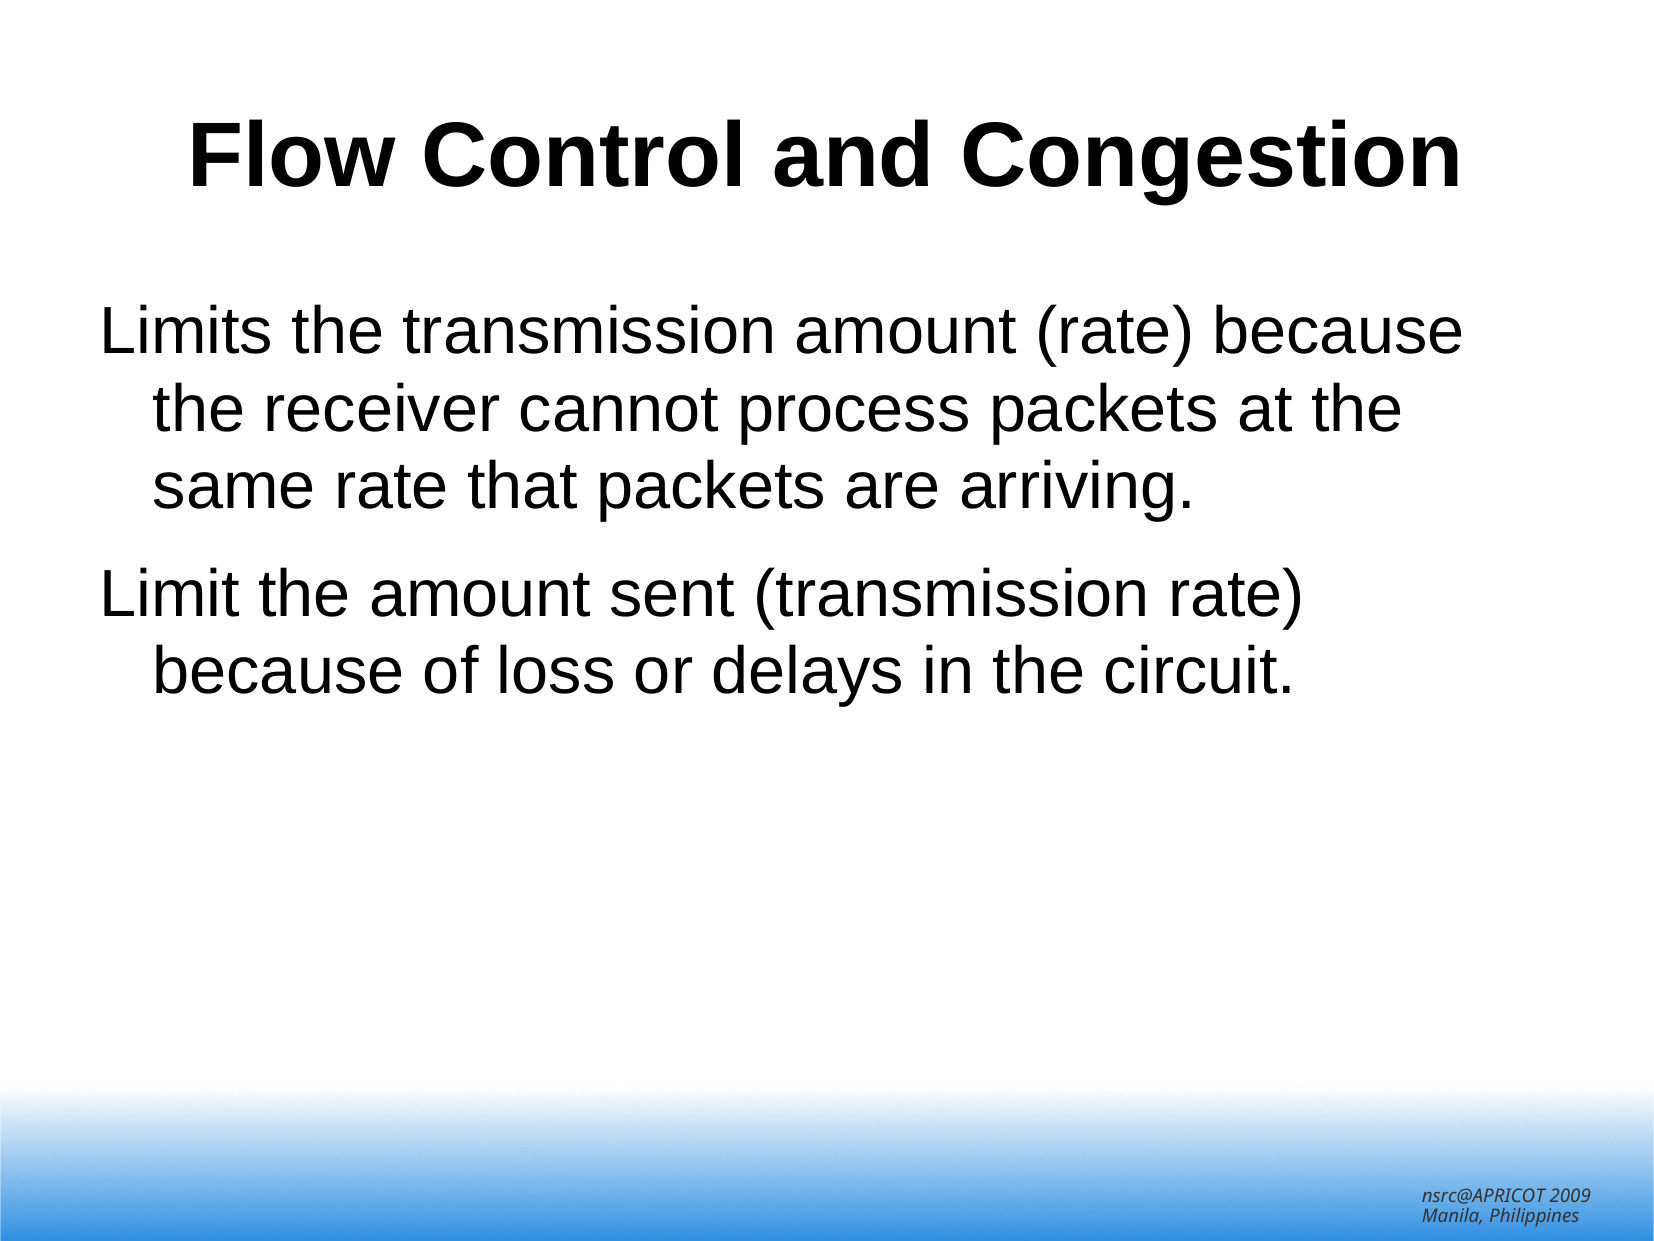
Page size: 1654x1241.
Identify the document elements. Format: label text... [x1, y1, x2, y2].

list Limits the transmission amount (rate) because the receiver cannot process packets at the same rate that packets are arriving. Limit the amount sent (transmission rate) because of loss or delays in the circuit. [82, 290, 1571, 1109]
picture [0, 1083, 1654, 1241]
title Flow Control and Congestion [82, 38, 1571, 268]
